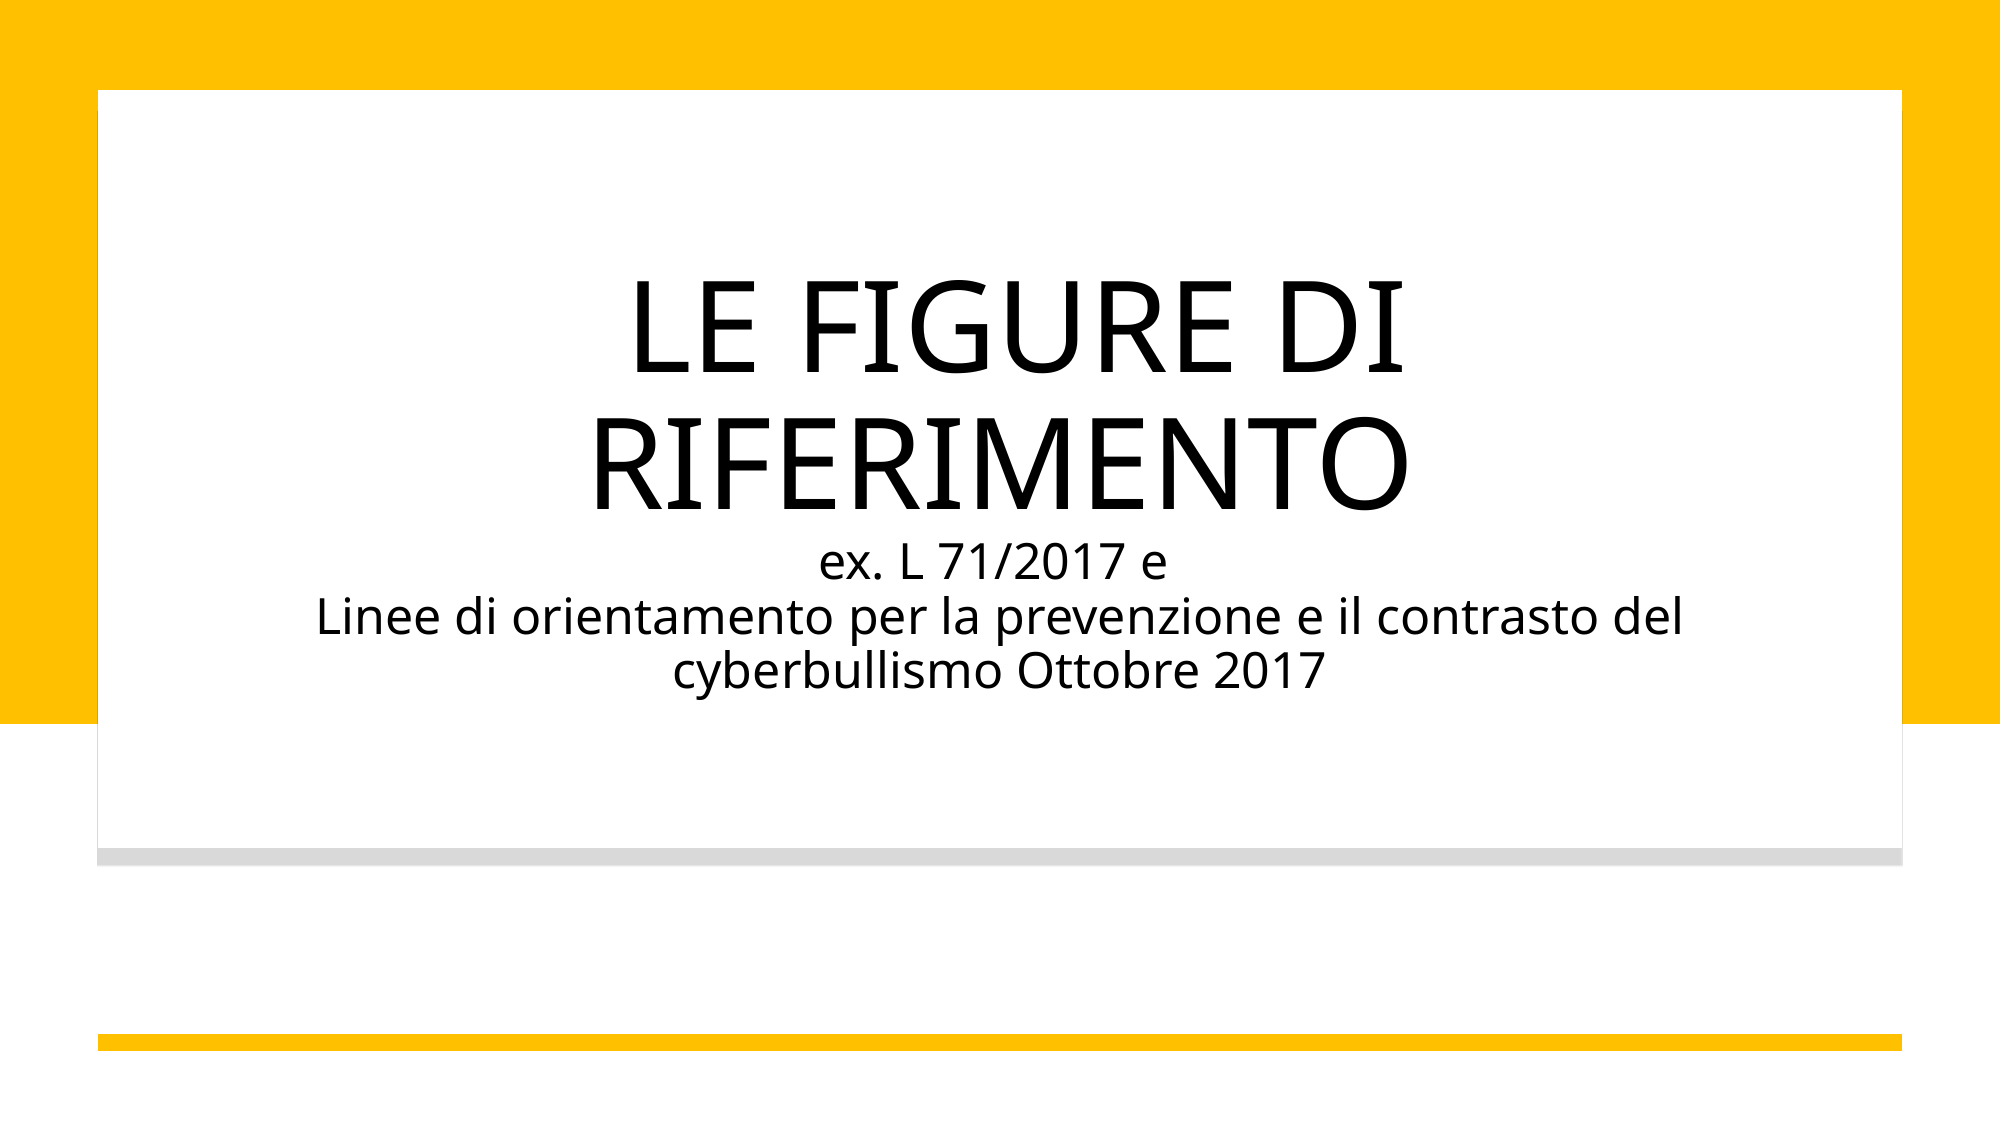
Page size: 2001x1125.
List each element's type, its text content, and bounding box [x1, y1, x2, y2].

title LE FIGURE DI RIFERIMENTO ex. L 71/2017 e Linee di orientamento per la prevenzione e il contrasto del cyberbullismo Ottobre 2017 [249, 212, 1750, 750]
text_box [0, 0, 2000, 1125]
